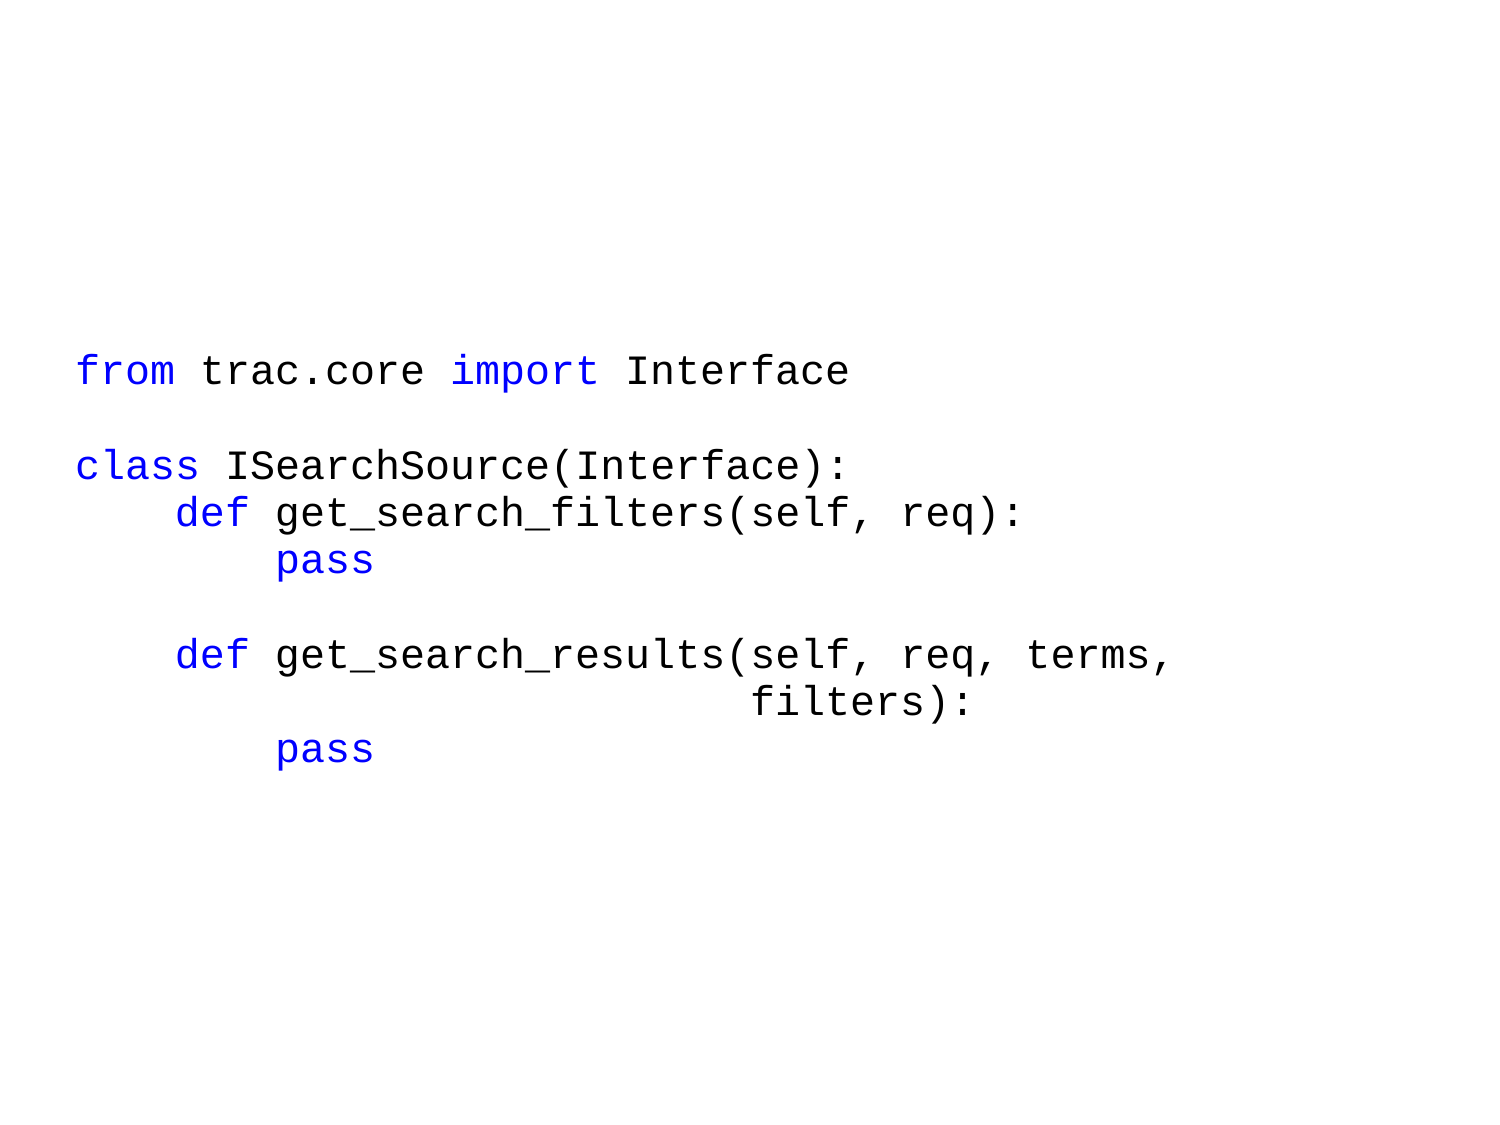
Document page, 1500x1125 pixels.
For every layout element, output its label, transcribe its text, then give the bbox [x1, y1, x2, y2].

subtitle from trac.core import Interface class ISearchSource(Interface): def get_search_filters(self, req): pass def get_search_results(self, req, terms, filters): pass [75, 191, 1425, 934]
